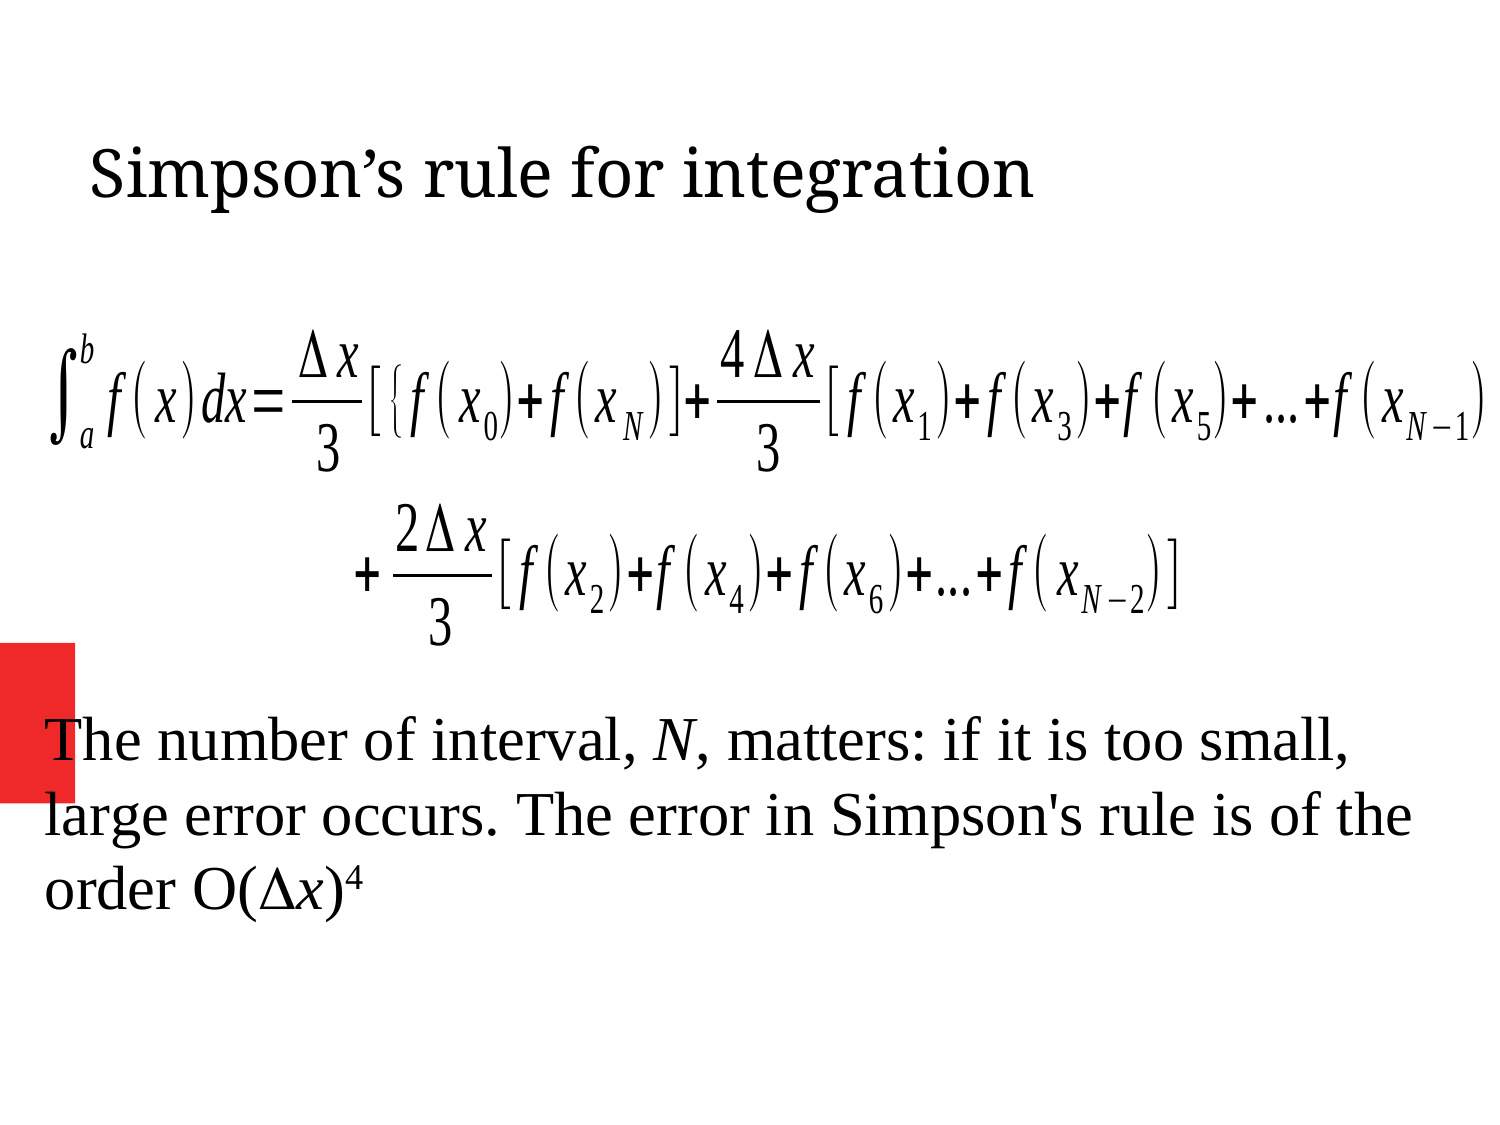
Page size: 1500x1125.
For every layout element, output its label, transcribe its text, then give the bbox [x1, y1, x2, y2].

chart [31, 314, 1500, 660]
text_box The number of interval, N, matters: if it is too small, large error occurs. The error in Simpson's rule is of the order O(Dx)4 [30, 690, 1473, 931]
title Simpson’s rule for integration [75, 24, 1426, 225]
